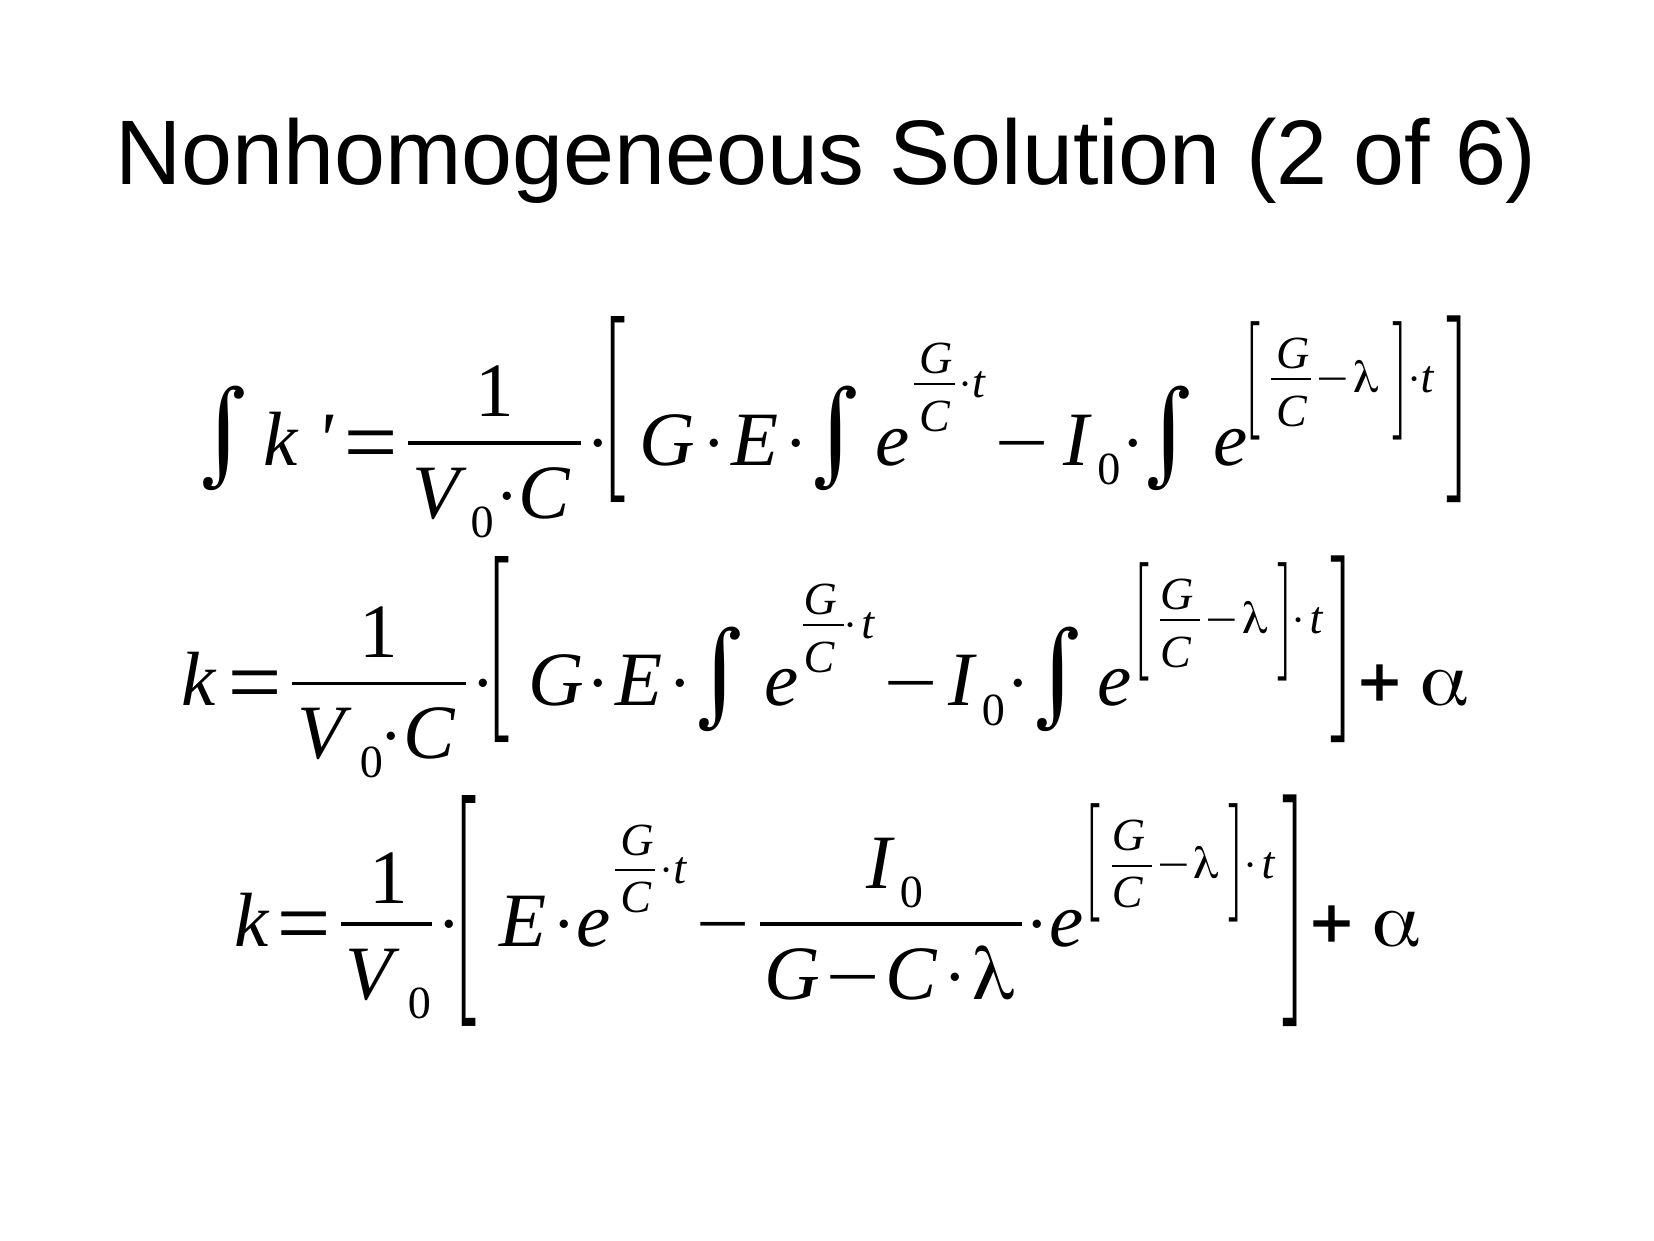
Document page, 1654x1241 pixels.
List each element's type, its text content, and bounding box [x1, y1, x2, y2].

title Nonhomogeneous Solution (2 of 6) [82, 49, 1571, 257]
chart [162, 310, 1492, 1031]
